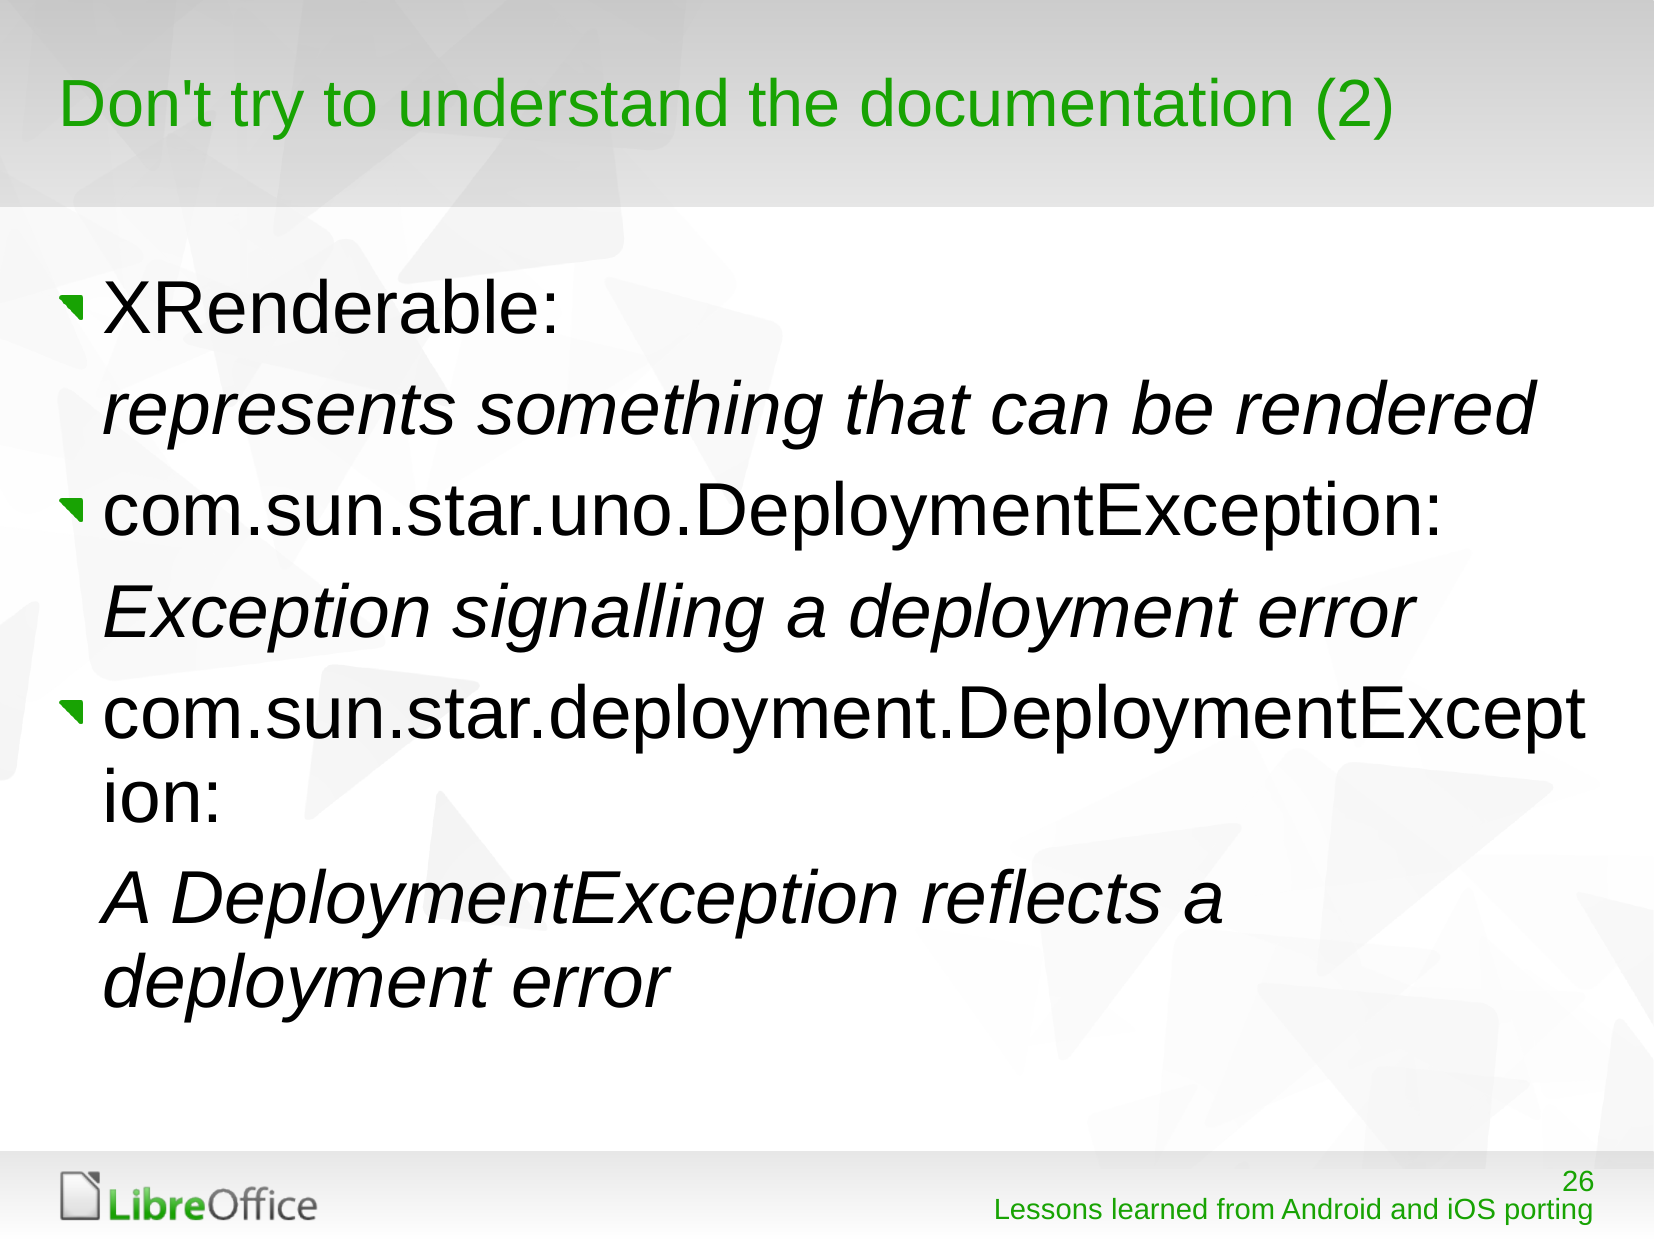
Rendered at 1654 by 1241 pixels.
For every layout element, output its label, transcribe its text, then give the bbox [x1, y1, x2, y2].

picture [0, 0, 783, 931]
title Don't try to understand the documentation (2) [59, 29, 1595, 178]
picture [915, 548, 1654, 1169]
list XRenderable: represents something that can be rendered com.sun.star.uno.DeploymentException: Exception signalling a deployment error com.sun.star.deployment.DeploymentException: A DeploymentException reflects a deployment error [59, 265, 1595, 1093]
picture [41, 1152, 337, 1240]
